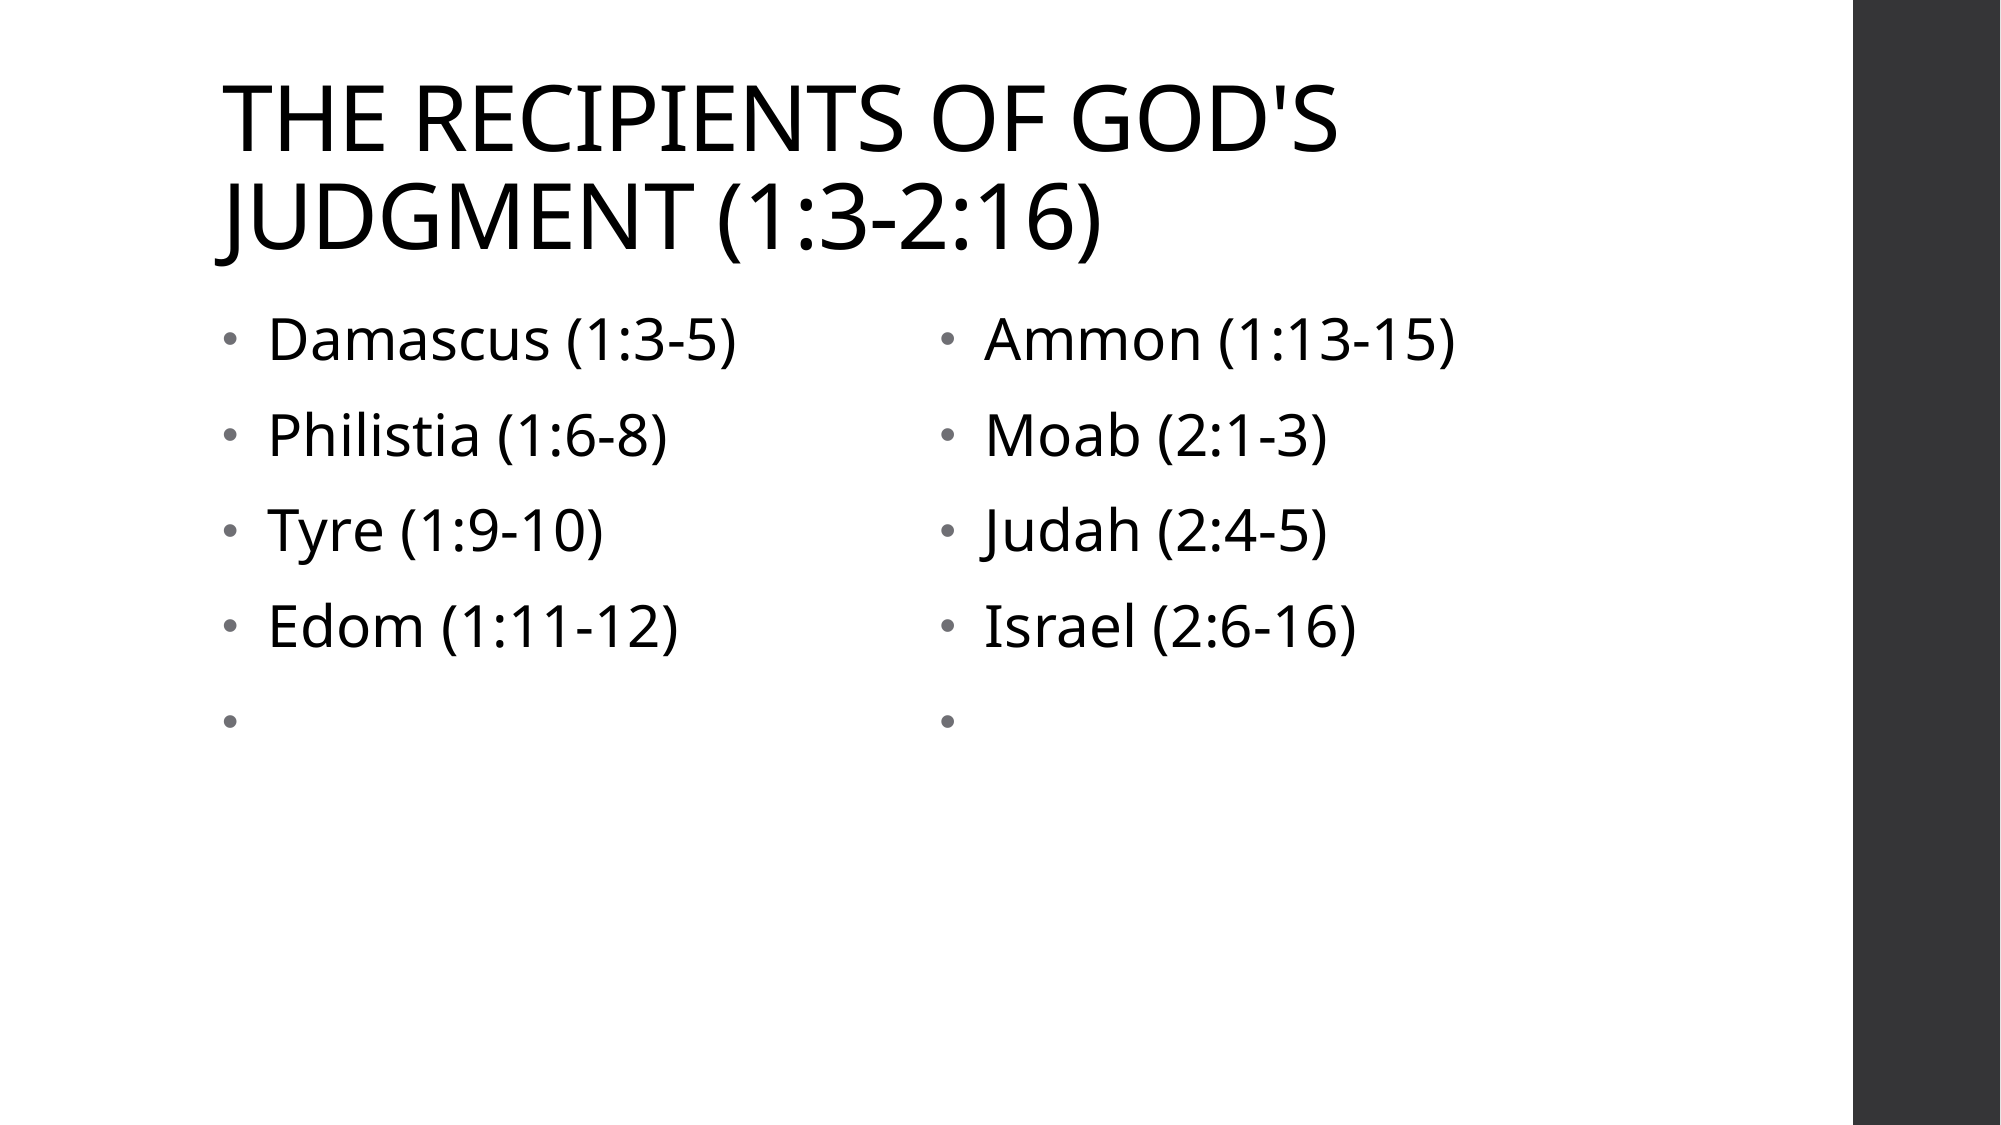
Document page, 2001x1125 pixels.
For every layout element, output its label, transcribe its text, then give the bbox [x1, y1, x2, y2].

list Ammon (1:13-15) Moab (2:1-3) Judah (2:4-5) Israel (2:6-16) [924, 299, 1617, 1014]
title THE RECIPIENTS OF GOD'S JUDGMENT (1:3-2:16) [206, 60, 1797, 278]
list Damascus (1:3-5) Philistia (1:6-8) Tyre (1:9-10) Edom (1:11-12) [207, 299, 900, 1014]
